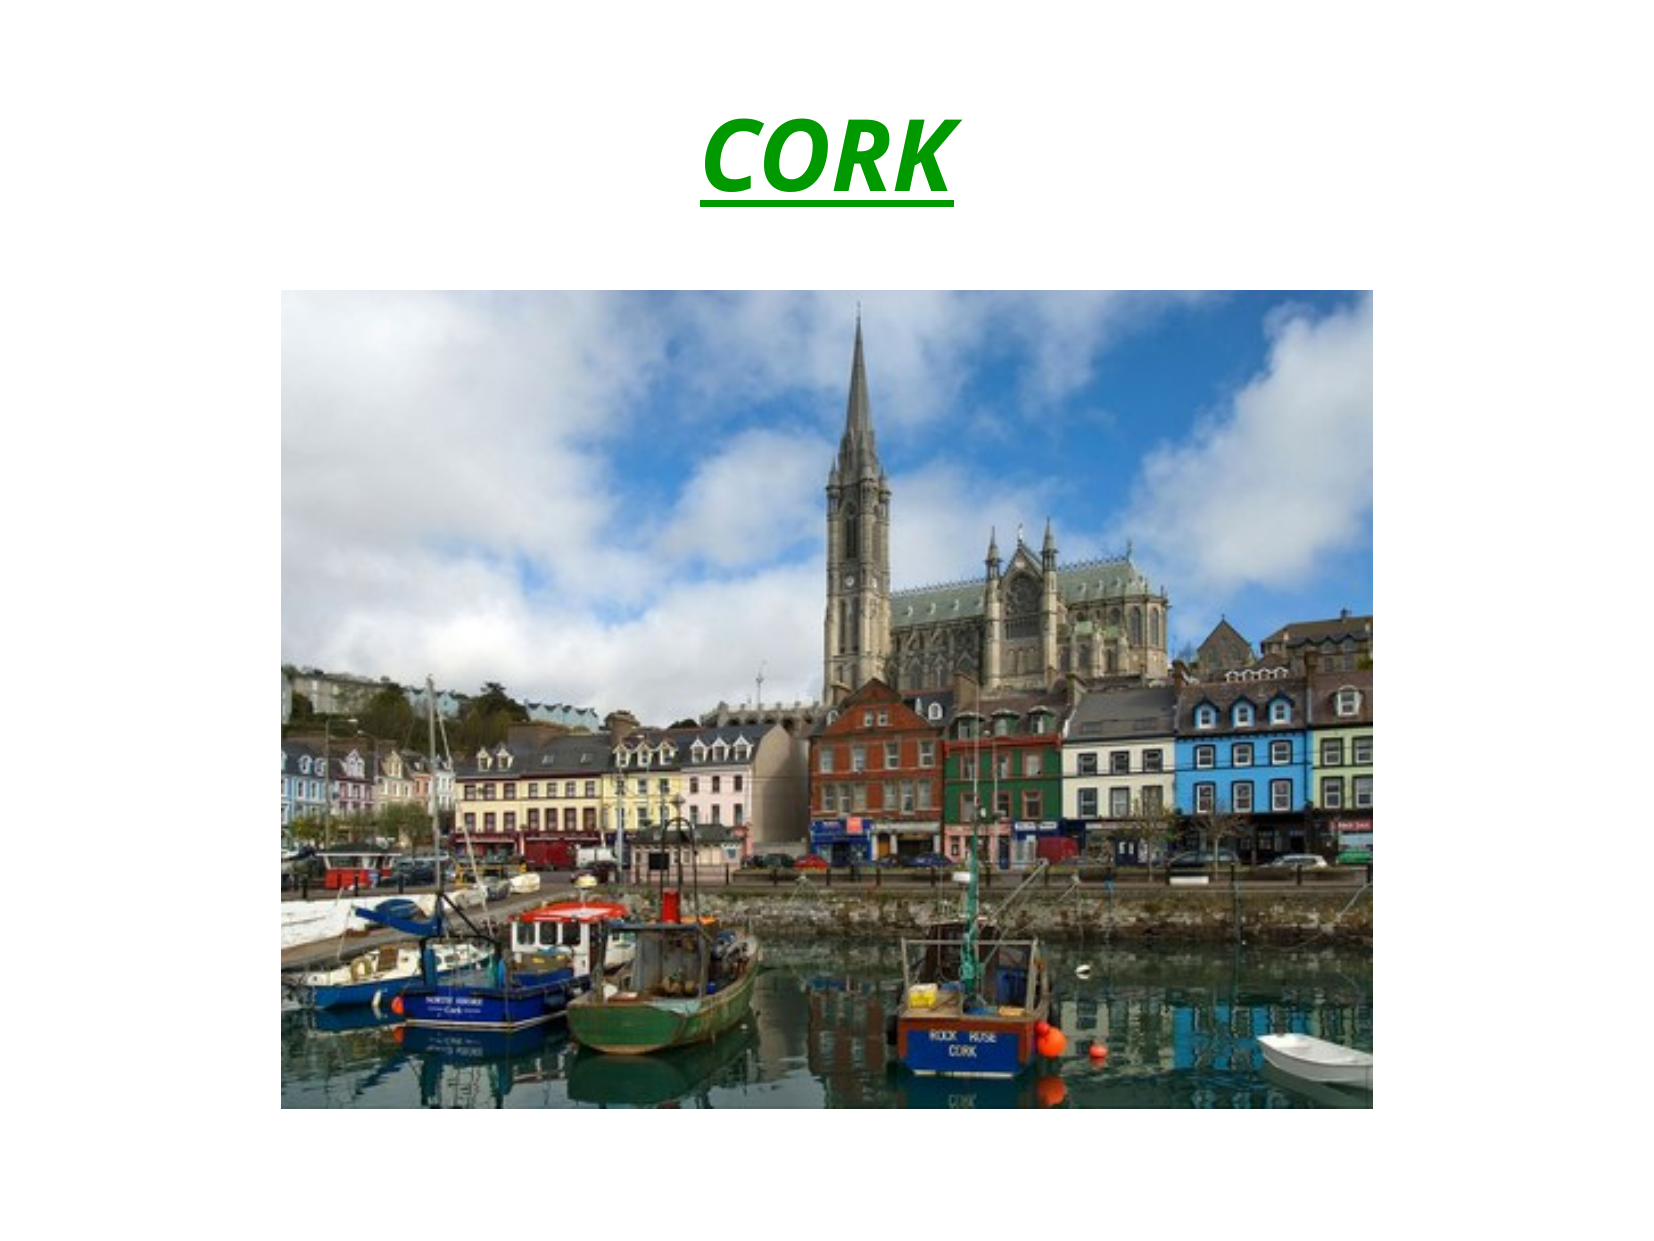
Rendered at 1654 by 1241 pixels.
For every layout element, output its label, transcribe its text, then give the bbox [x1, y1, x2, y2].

title CORK [82, 49, 1571, 257]
picture [281, 290, 1373, 1109]
